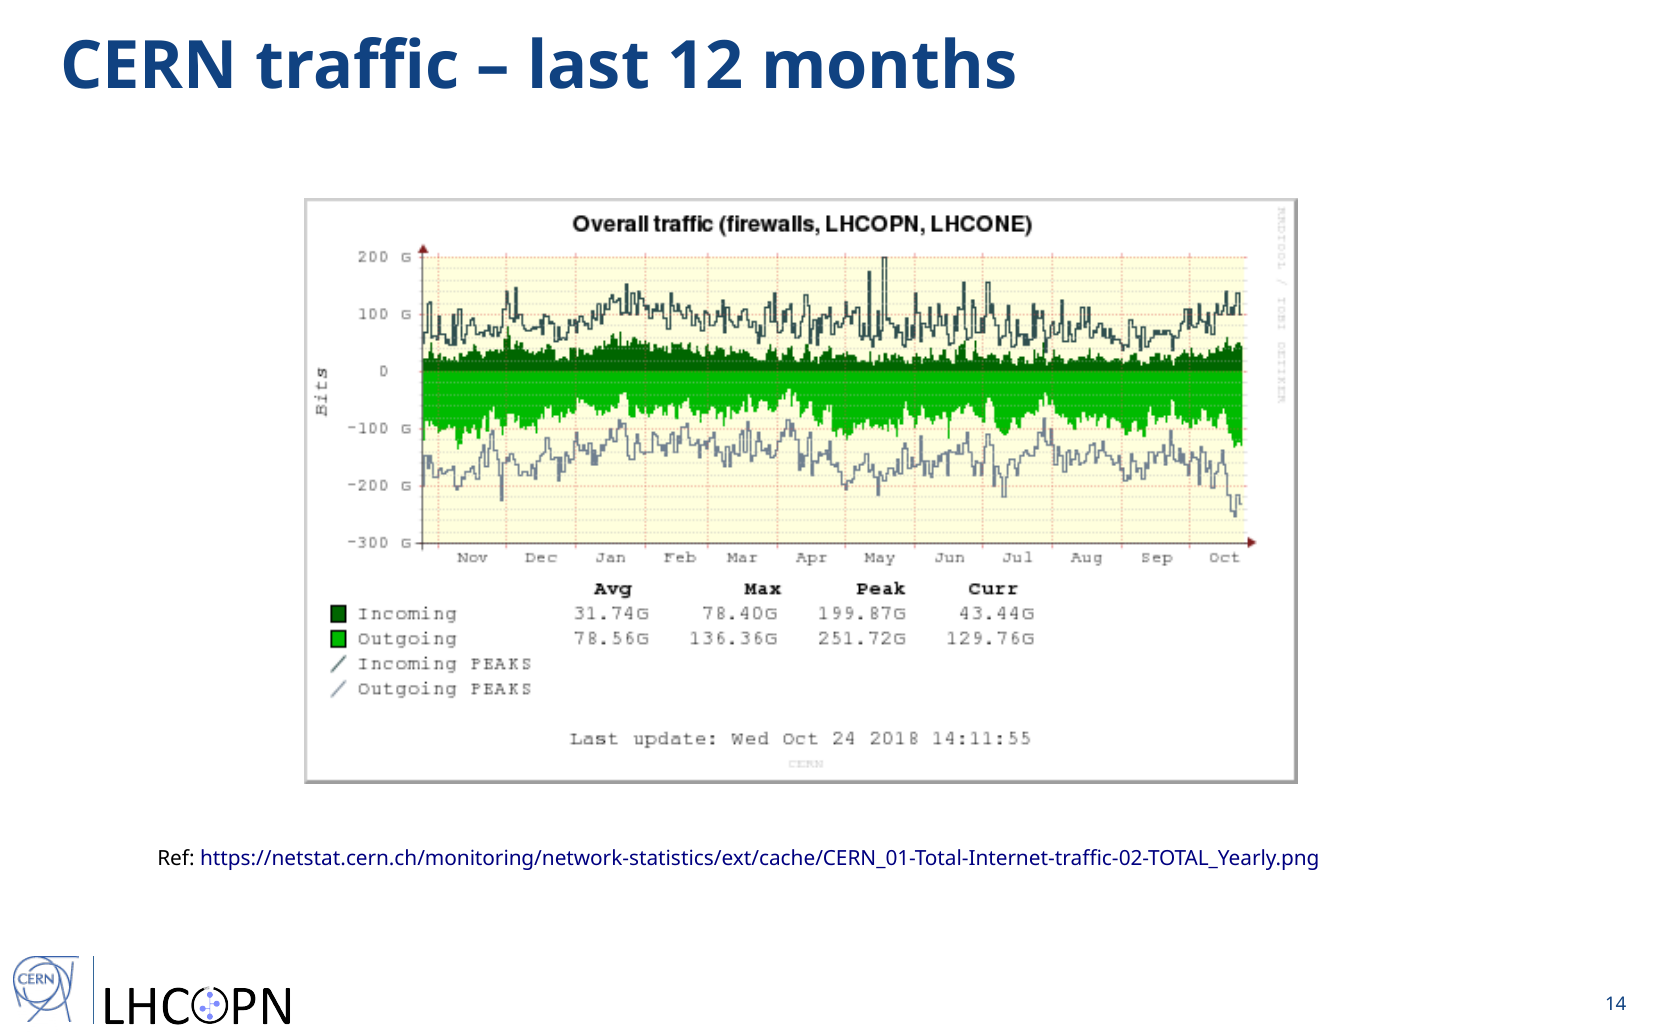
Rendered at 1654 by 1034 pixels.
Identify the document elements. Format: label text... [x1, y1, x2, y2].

text_box Ref: https://netstat.cern.ch/monitoring/network-statistics/ext/cache/CERN_01-Total-Internet-traffic-02-TOTAL_Yearly.png [142, 836, 1531, 908]
title CERN traffic – last 12 months [60, 0, 1528, 138]
picture [13, 956, 79, 1032]
picture [103, 984, 294, 1027]
picture [304, 198, 1298, 784]
